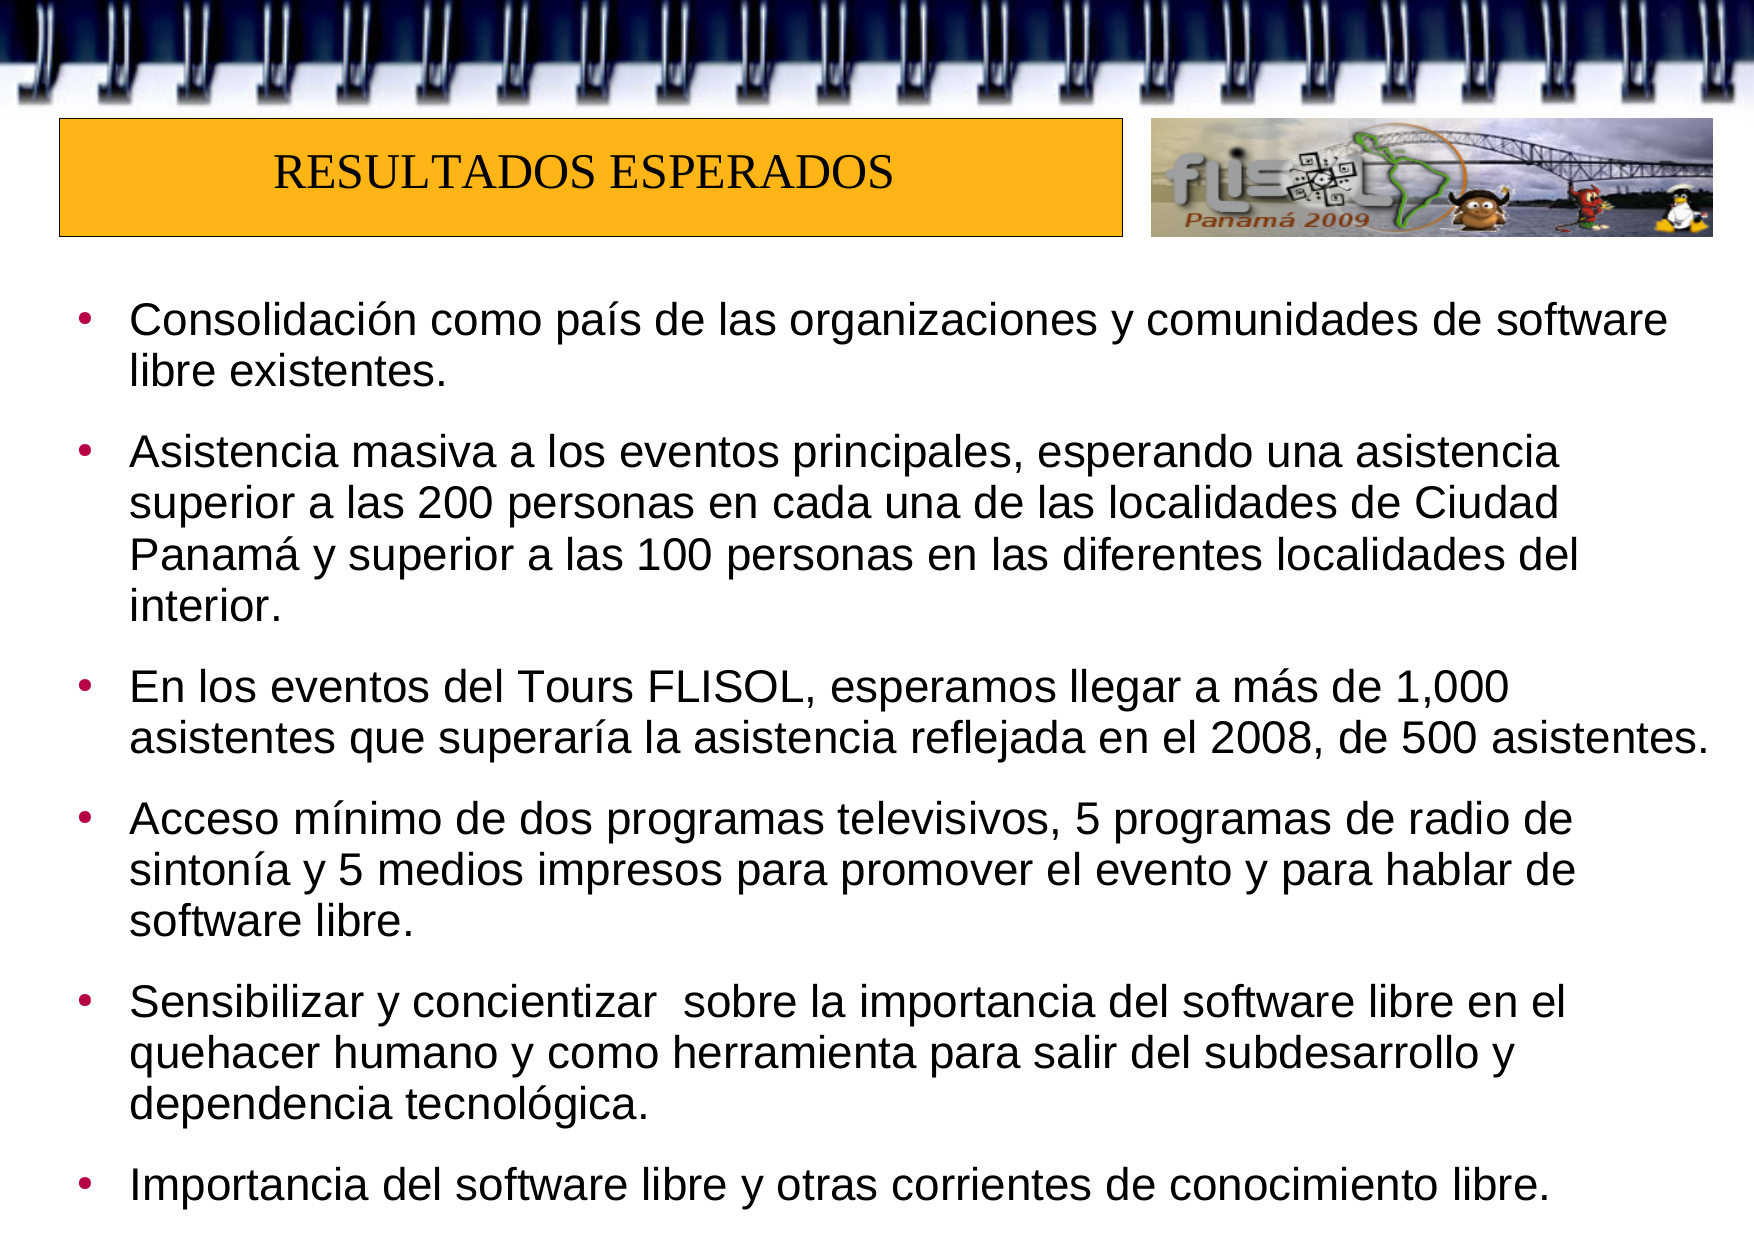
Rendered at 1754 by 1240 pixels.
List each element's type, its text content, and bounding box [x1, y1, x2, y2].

text_box RESULTADOS ESPERADOS [59, 118, 1123, 237]
picture [0, 0, 1754, 237]
list Consolidación como país de las organizaciones y comunidades de software libre existentes. Asistencia masiva a los eventos principales, esperando una asistencia superior a las 200 personas en cada una de las localidades de Ciudad Panamá y superior a las 100 personas en las diferentes localidades del interior. En los eventos del Tours FLISOL, esperamos llegar a más de 1,000 asistentes que superaría la asistencia reflejada en el 2008, de 500 asistentes. Acceso mínimo de dos programas televisivos, 5 programas de radio de sintonía y 5 medios impresos para promover el evento y para hablar de software libre. Sensibilizar y concientizar sobre la importancia del software libre en el quehacer humano y como herramienta para salir del subdesarrollo y dependencia tecnológica. Importancia del software libre y otras corrientes de conocimiento libre. [59, 294, 1713, 1211]
